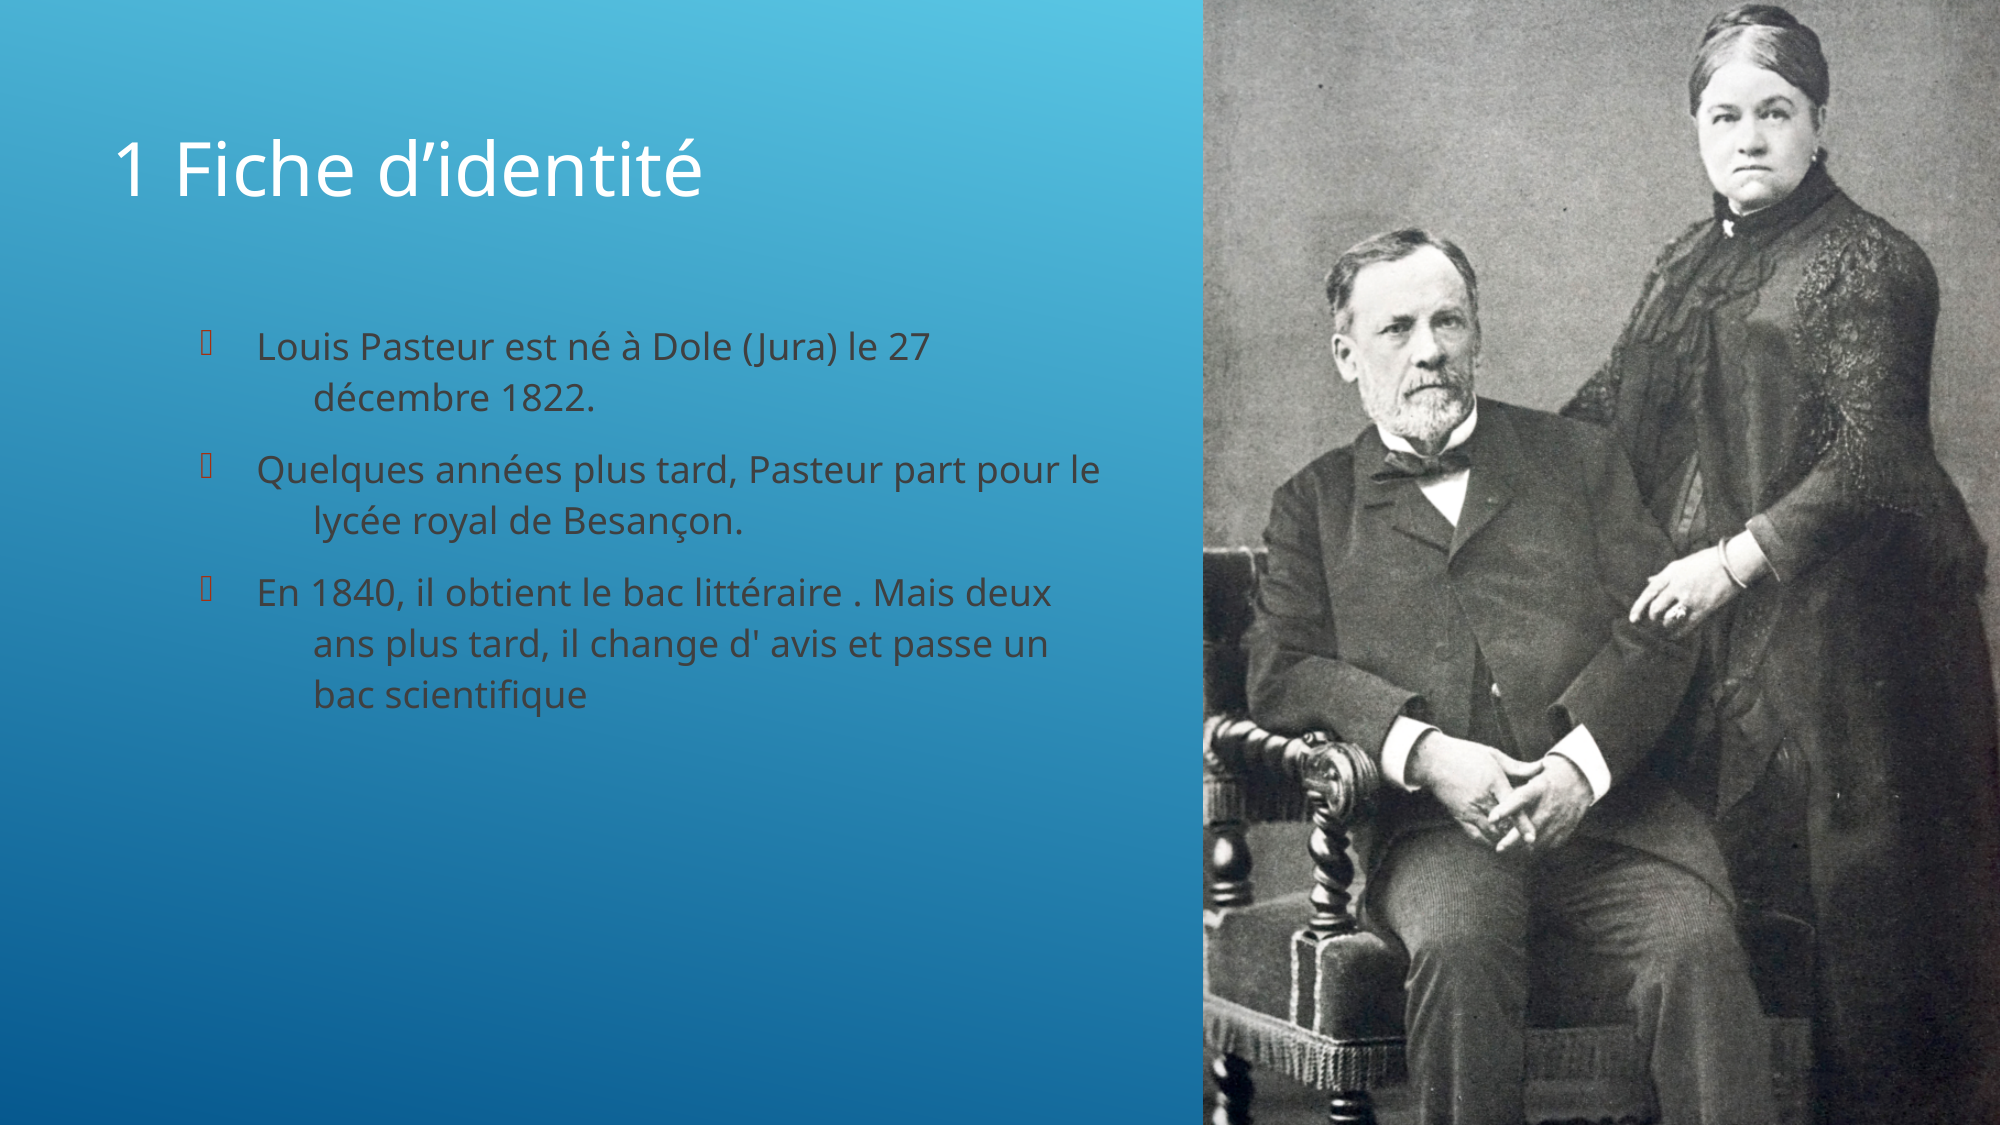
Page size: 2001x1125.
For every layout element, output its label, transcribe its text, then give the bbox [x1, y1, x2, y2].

title 1 Fiche d’identité [96, 43, 1203, 291]
picture [1203, 0, 2000, 1125]
text_box Louis Pasteur est né à Dole (Jura) le 27 décembre 1822. Quelques années plus tard, Pasteur part pour le lycée royal de Besançon. En 1840, il obtient le bac littéraire . Mais deux ans plus tard, il change d' avis et passe un bac scientifique [185, 313, 1131, 1031]
